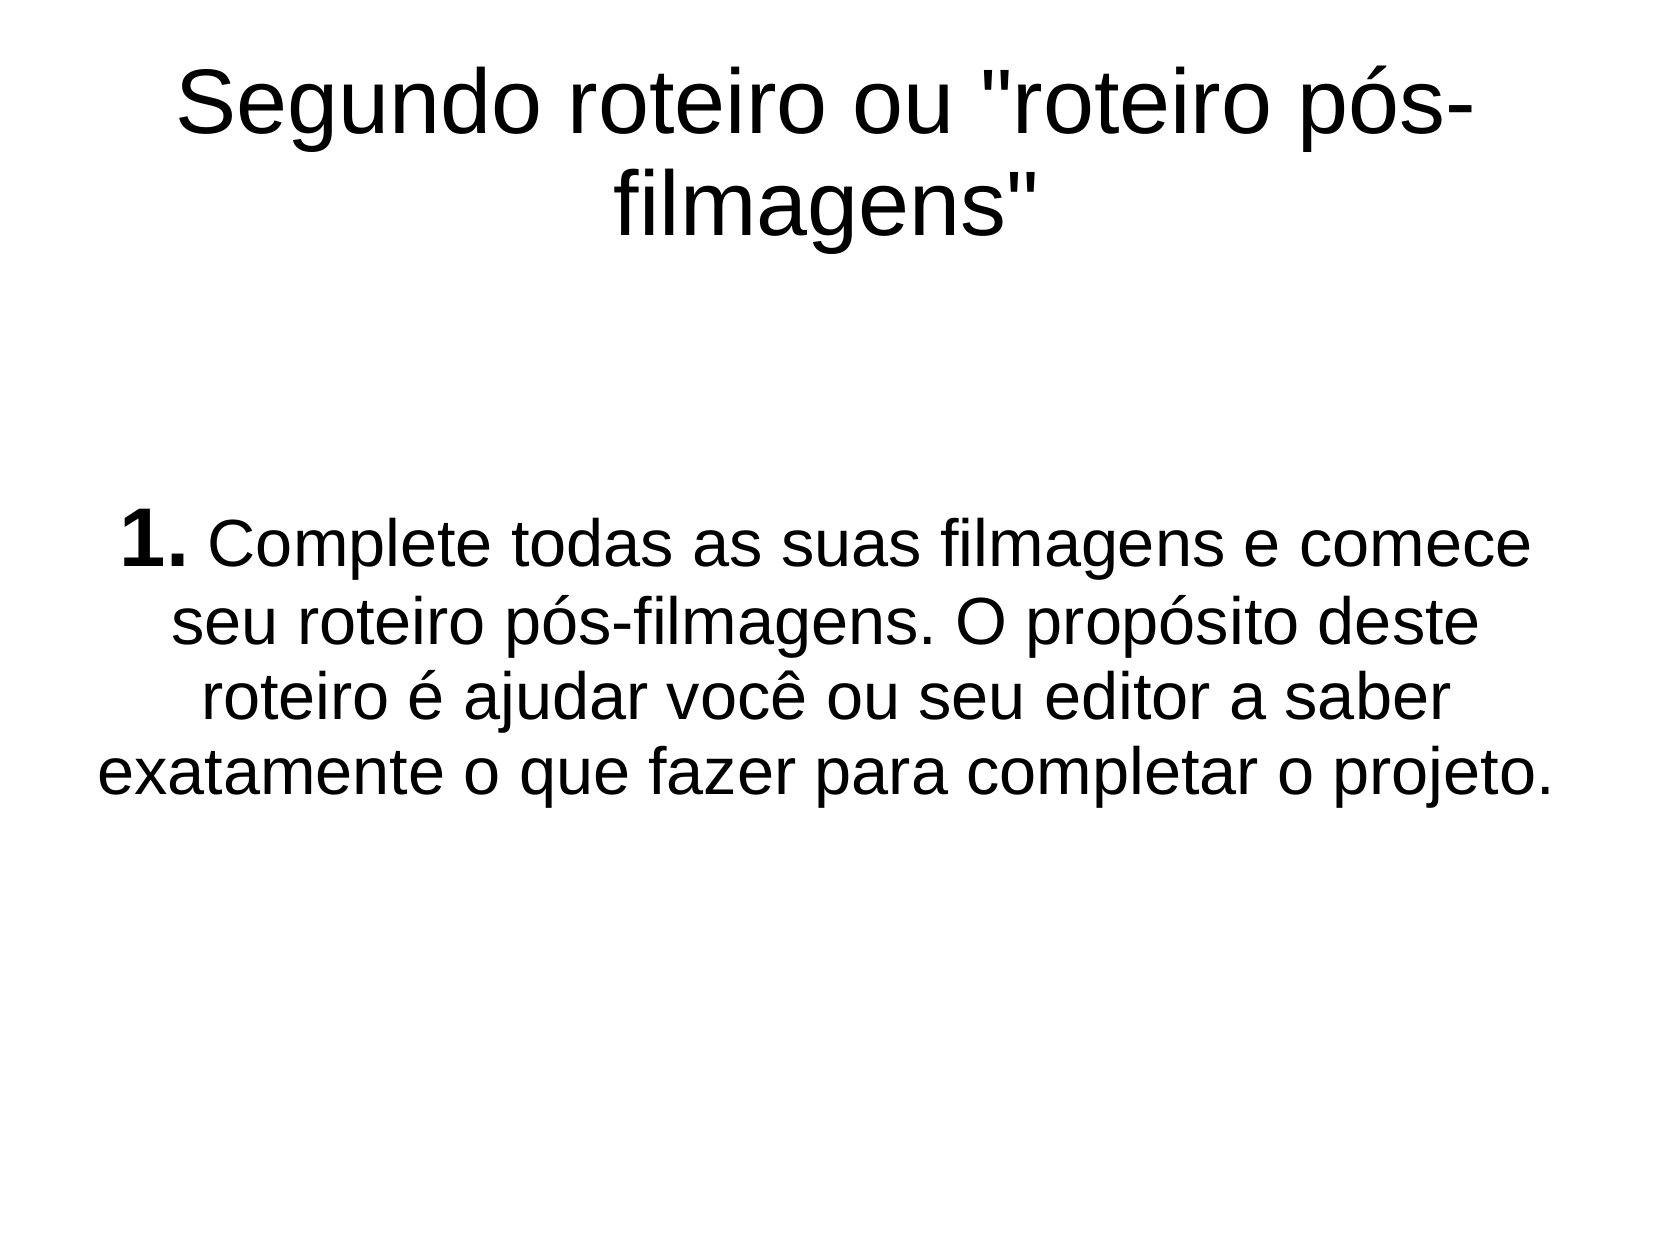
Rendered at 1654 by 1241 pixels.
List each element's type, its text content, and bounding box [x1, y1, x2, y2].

subtitle 1. Complete todas as suas filmagens e comece seu roteiro pós-filmagens. O propósito deste roteiro é ajudar você ou seu editor a saber exatamente o que fazer para completar o projeto. [82, 290, 1571, 1010]
title Segundo roteiro ou "roteiro pós-filmagens" [82, 49, 1571, 257]
